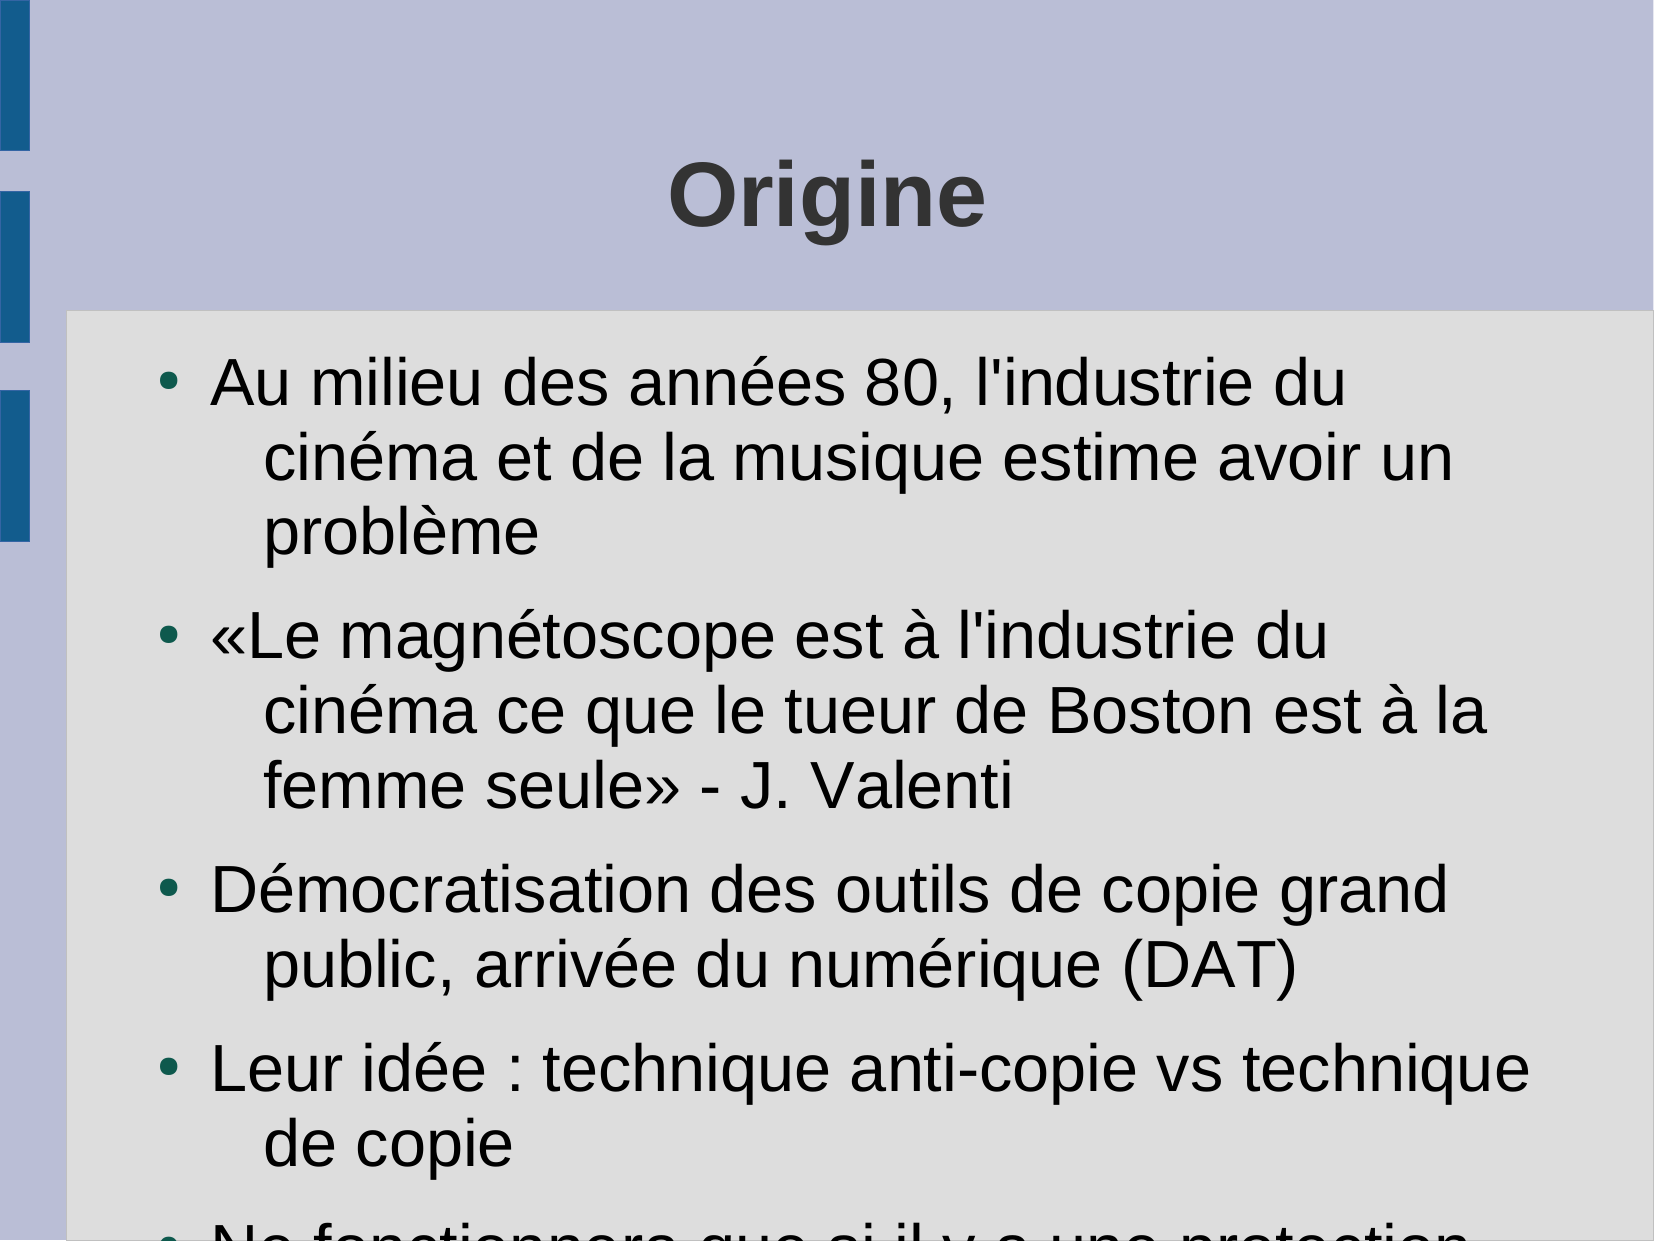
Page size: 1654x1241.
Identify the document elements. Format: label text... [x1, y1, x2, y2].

title Origine [121, 91, 1534, 299]
list Au milieu des années 80, l'industrie du cinéma et de la musique estime avoir un problème «Le magnétoscope est à l'industrie du cinéma ce que le tueur de Boston est à la femme seule» - J. Valenti Démocratisation des outils de copie grand public, arrivée du numérique (DAT) Leur idée : technique anti-copie vs technique de copie Ne fonctionnera que si il y a une protection légale [121, 344, 1534, 1130]
